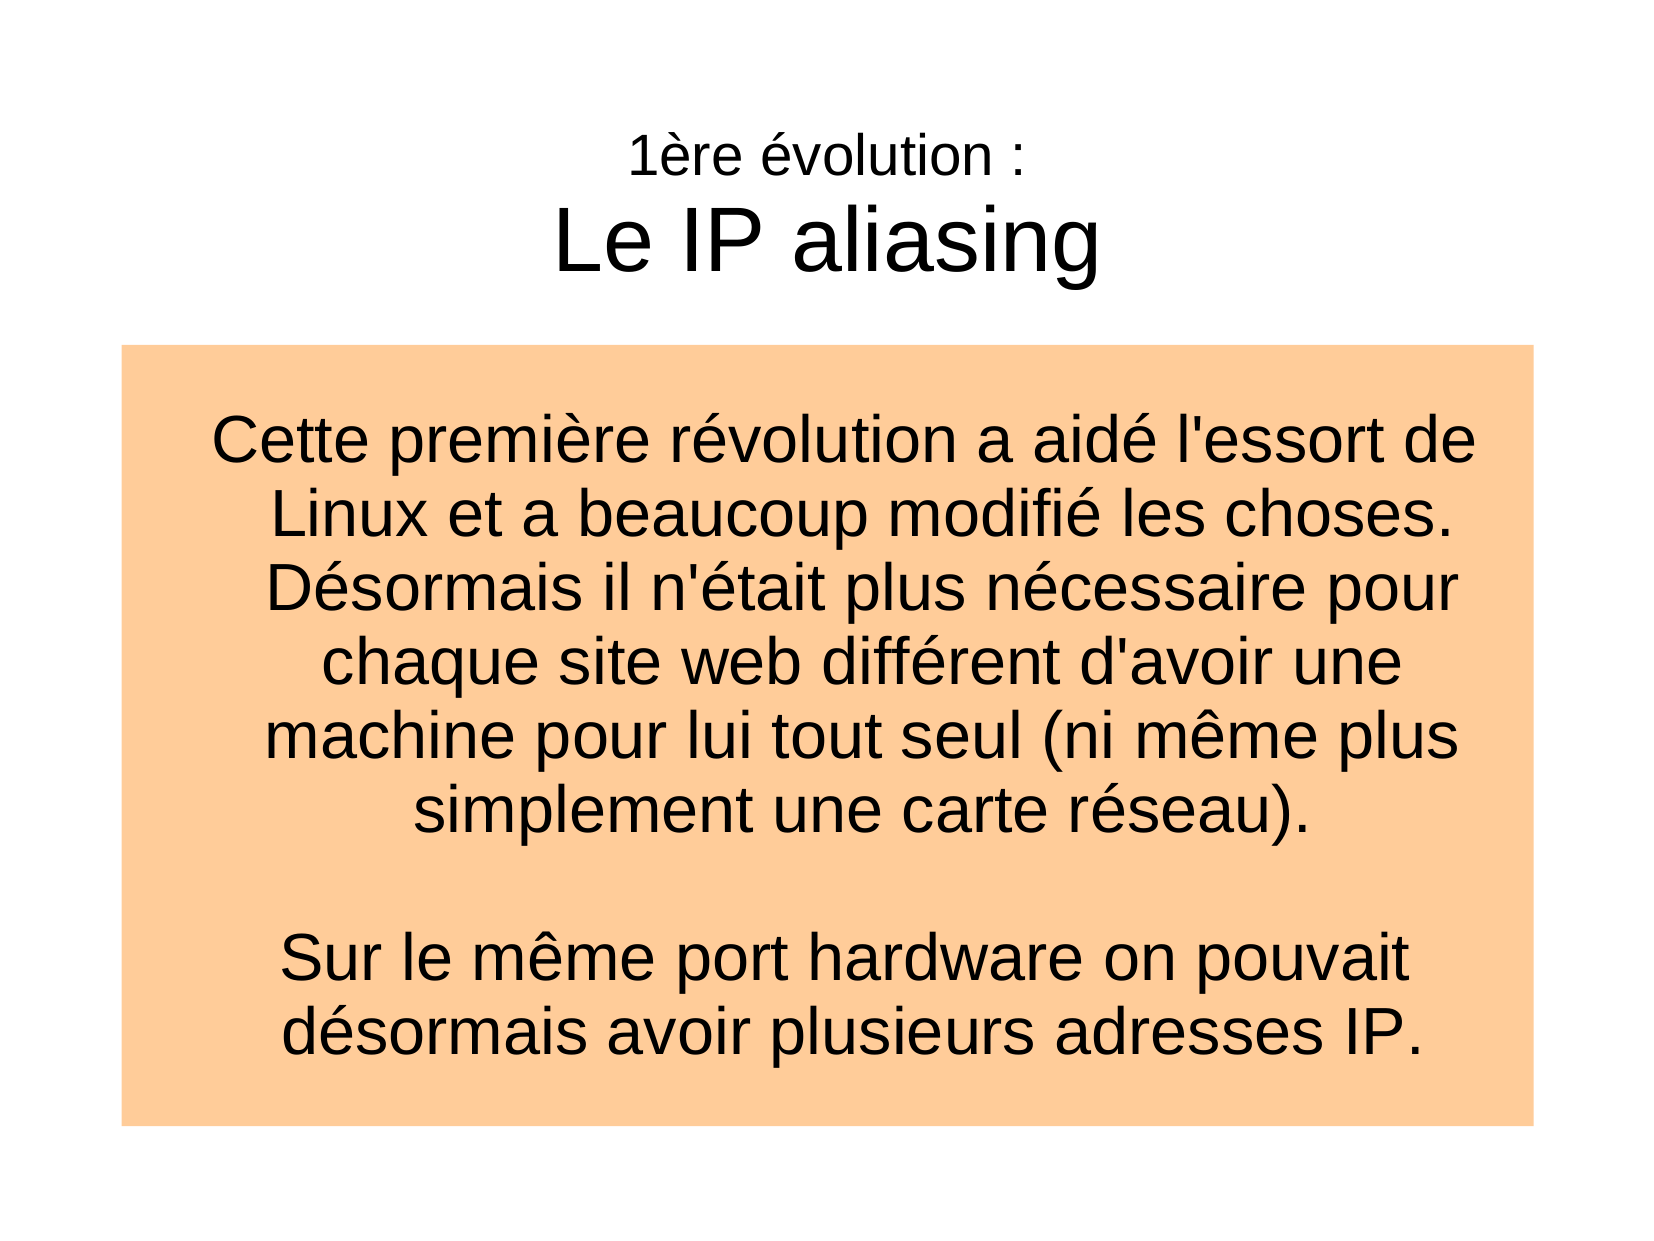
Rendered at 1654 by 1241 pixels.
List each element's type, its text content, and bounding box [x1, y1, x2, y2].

subtitle Cette première révolution a aidé l'essort de Linux et a beaucoup modifié les choses. Désormais il n'était plus nécessaire pour chaque site web différent d'avoir une machine pour lui tout seul (ni même plus simplement une carte réseau). Sur le même port hardware on pouvait désormais avoir plusieurs adresses IP. [121, 344, 1534, 1127]
title 1ère évolution : Le IP aliasing [121, 102, 1534, 311]
